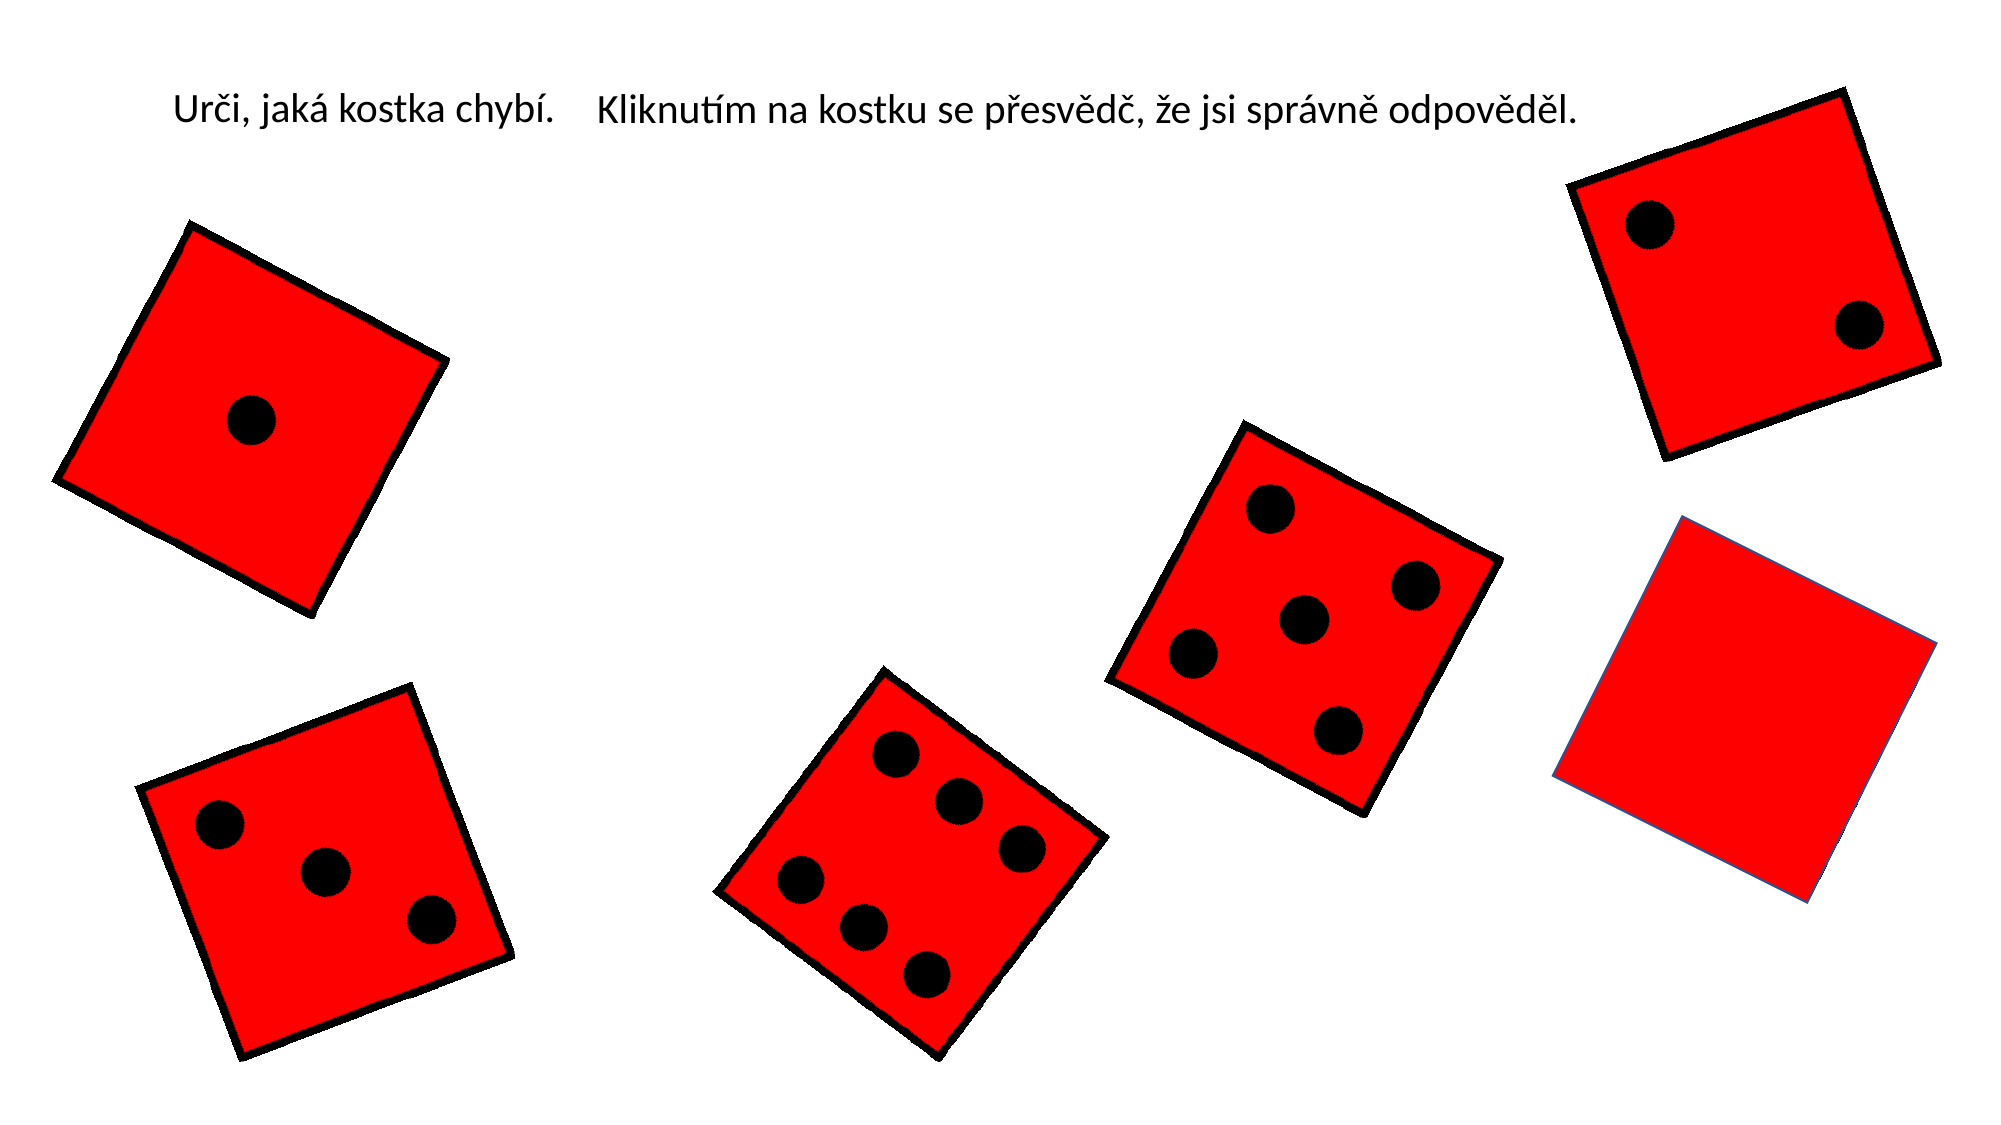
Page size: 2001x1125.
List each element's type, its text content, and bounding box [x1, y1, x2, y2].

text_box Kliknutím na kostku se přesvědč, že jsi správně odpověděl. [582, 74, 1603, 140]
picture [712, 665, 1110, 1062]
text_box Urči, jaká kostka chybí. [157, 73, 575, 140]
picture [1565, 86, 1942, 462]
text_box [1552, 516, 1937, 903]
picture [51, 219, 450, 619]
picture [1819, 865, 1827, 880]
picture [134, 681, 515, 1062]
picture [1837, 829, 1845, 844]
picture [1104, 419, 1504, 818]
